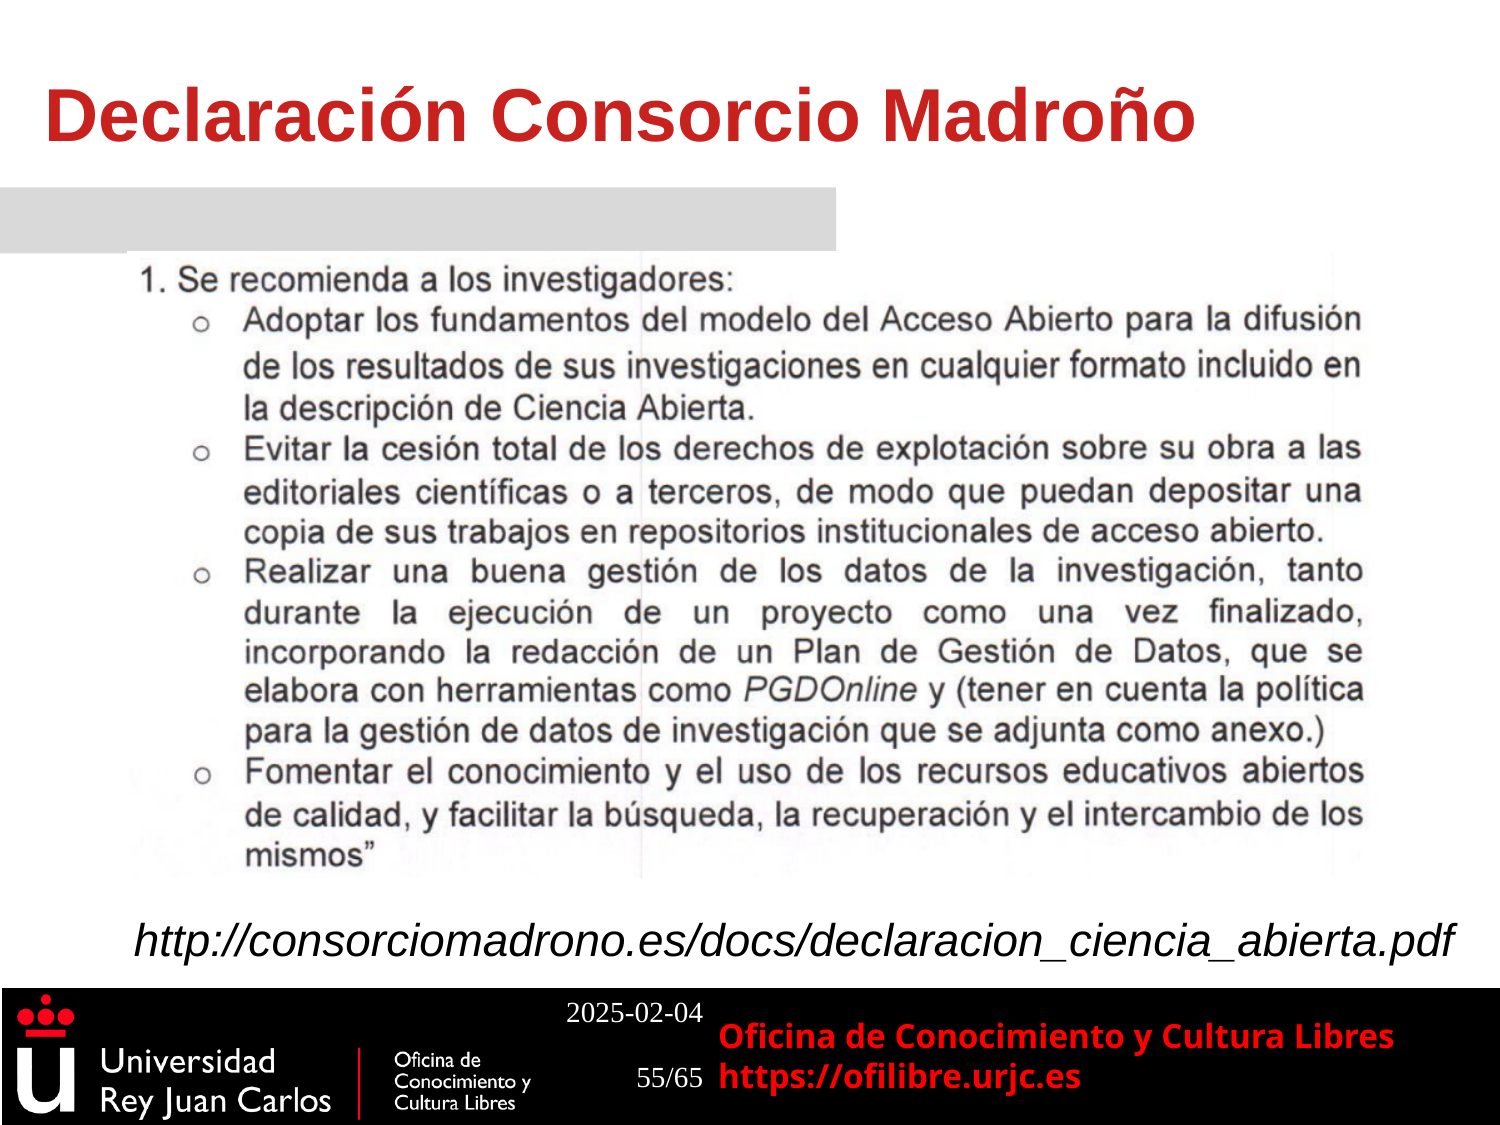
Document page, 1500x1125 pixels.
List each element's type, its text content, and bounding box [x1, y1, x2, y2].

picture [17, 1055, 531, 1120]
text_box [40, 249, 1366, 346]
text_box Declaración Consorcio Madroño [30, 66, 1381, 249]
title [75, 7, 1425, 196]
picture [127, 251, 1378, 878]
text_box http://consorciomadrono.es/docs/declaracion_ciencia_abierta.pdf [15, 690, 1471, 1055]
